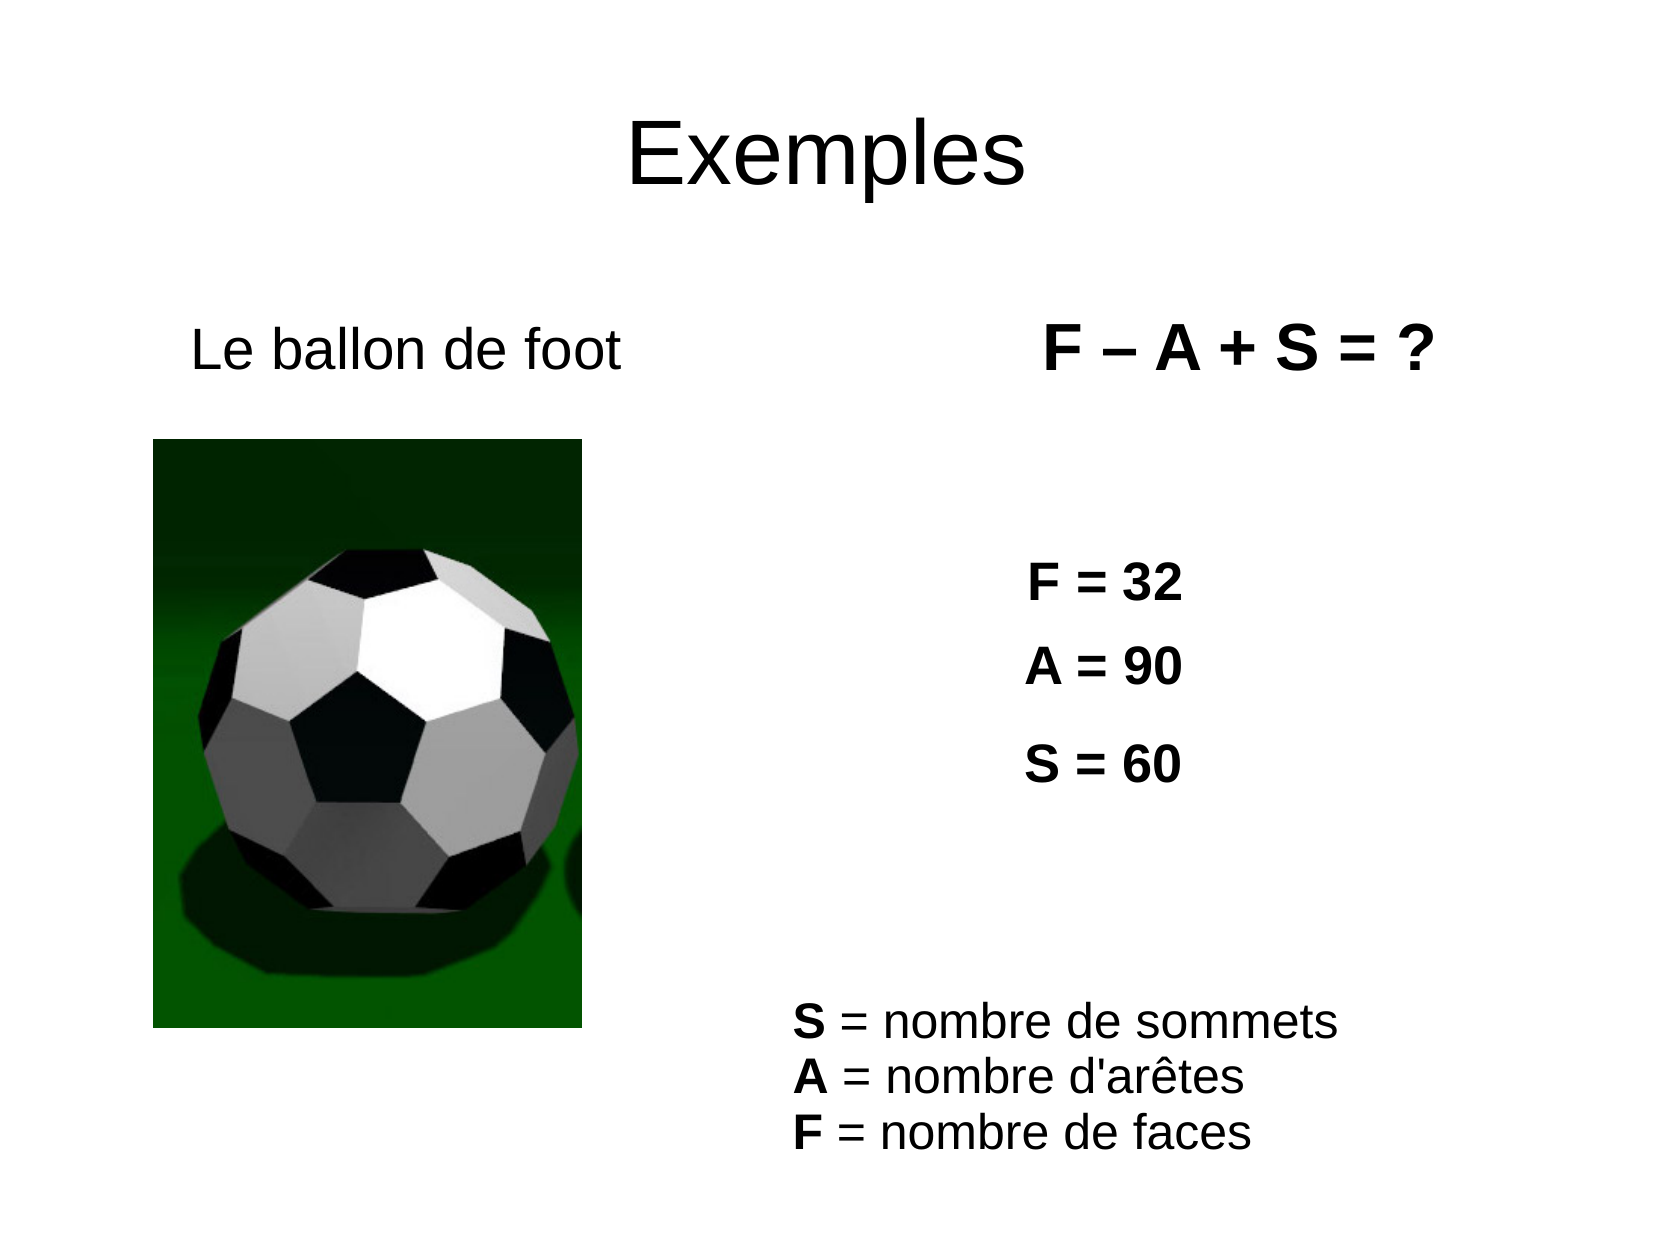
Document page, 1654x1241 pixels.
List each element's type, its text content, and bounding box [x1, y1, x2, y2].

text_box S = nombre de sommets A = nombre d'arêtes F = nombre de faces [706, 985, 1560, 1170]
text_box F = 32 [1013, 543, 1199, 620]
title Exemples [82, 49, 1571, 257]
text_box A = 90 [1009, 628, 1199, 704]
text_box F – A + S = ? [1027, 302, 1489, 402]
text_box S = 60 [1009, 726, 1198, 802]
text_box Le ballon de foot [175, 309, 638, 391]
picture [153, 439, 582, 1028]
